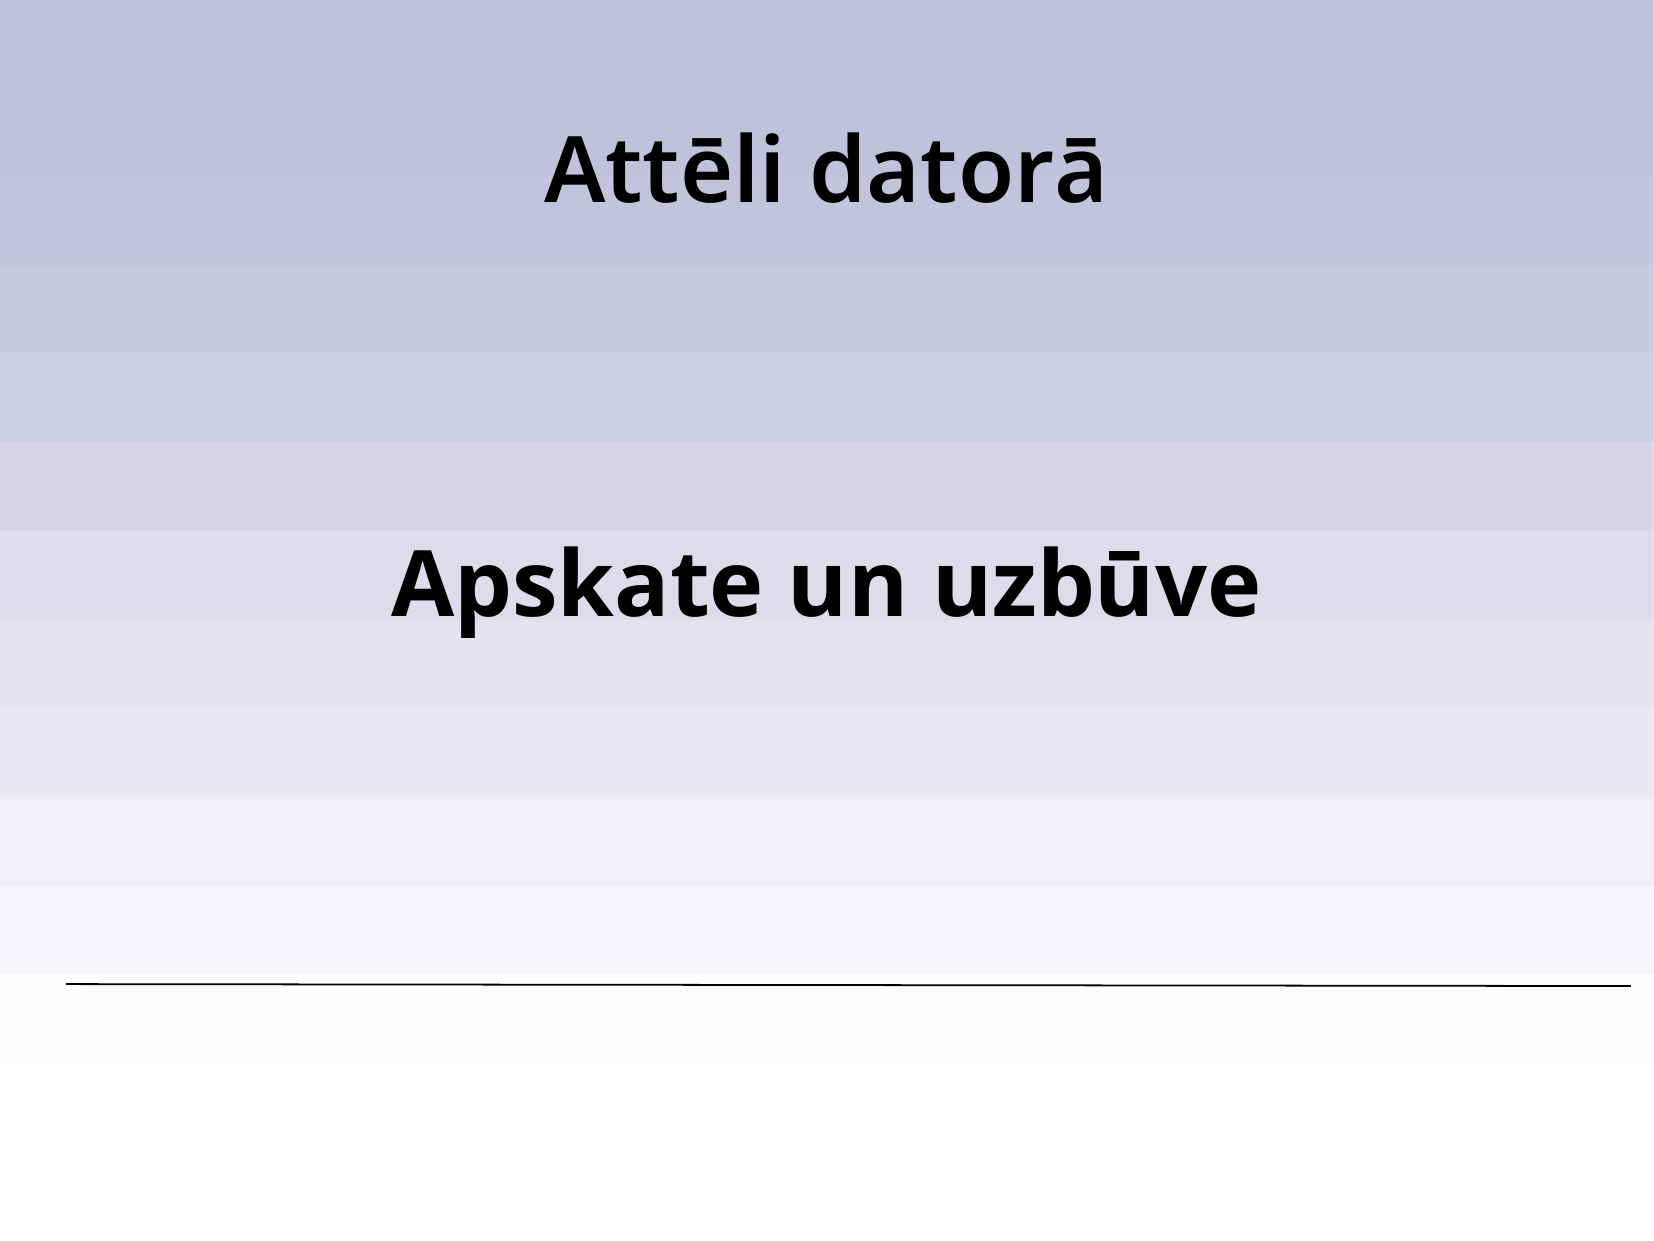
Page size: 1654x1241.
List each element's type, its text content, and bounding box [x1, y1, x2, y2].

title Apskate un uzbūve [177, 314, 1477, 849]
picture [0, 0, 1654, 1241]
